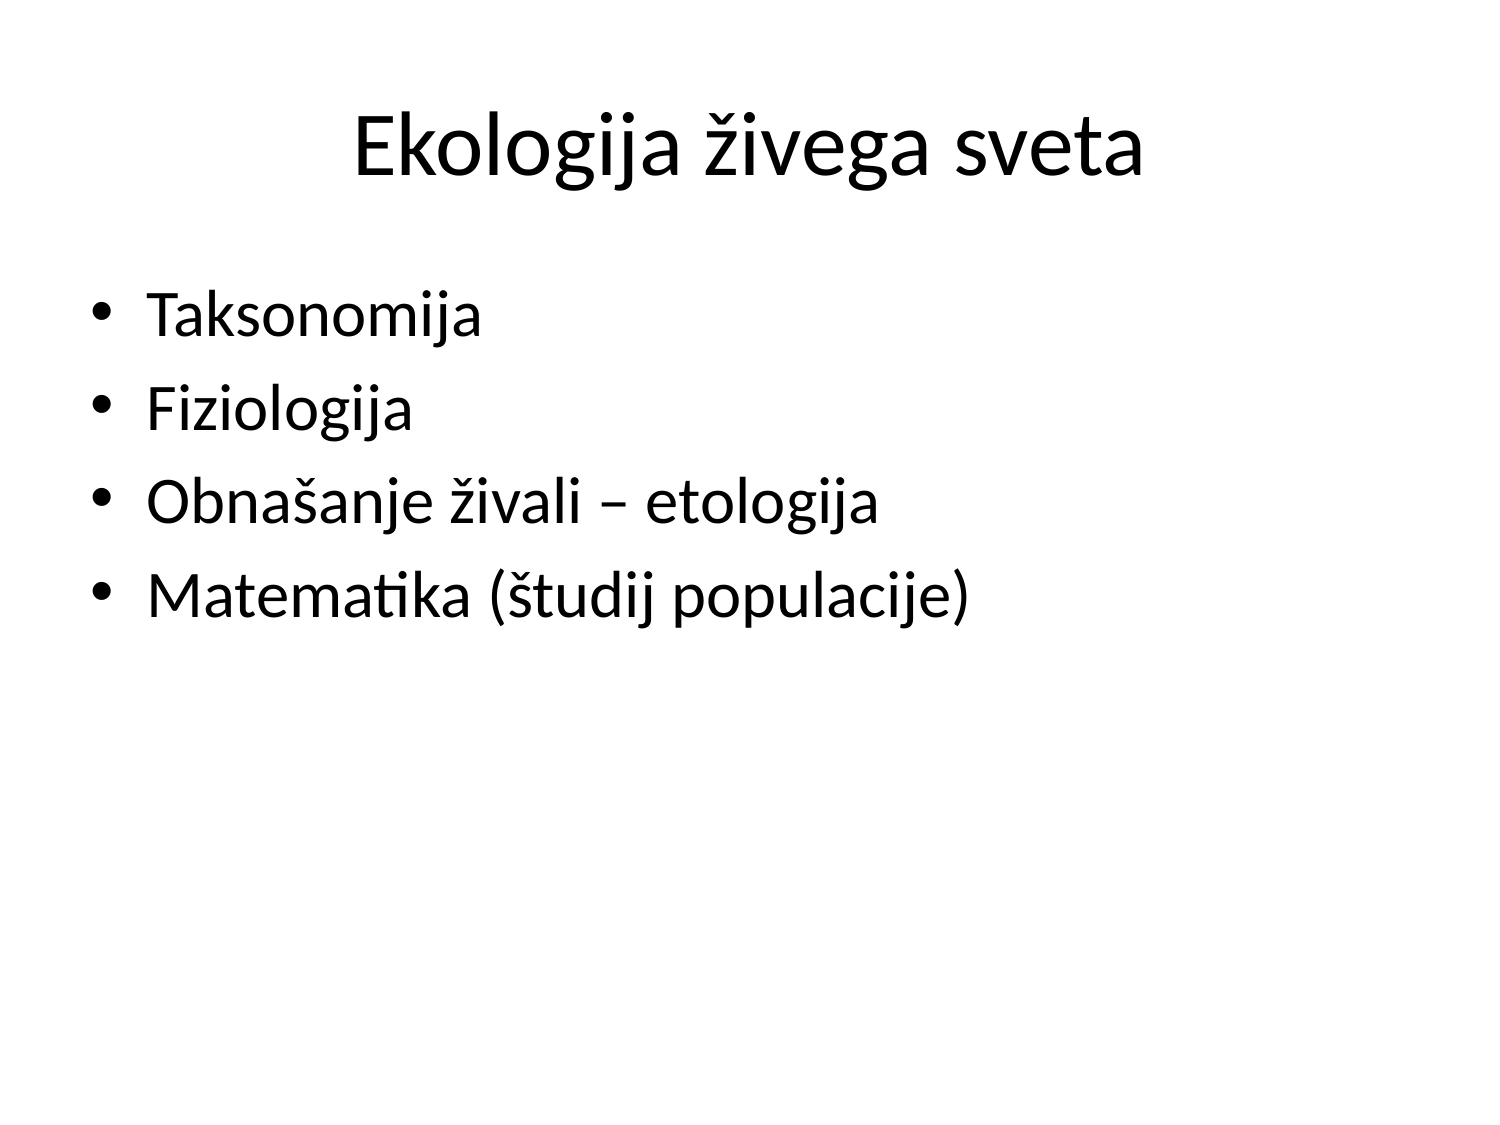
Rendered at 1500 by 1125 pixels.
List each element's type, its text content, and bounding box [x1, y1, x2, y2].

title Ekologija živega sveta [75, 45, 1425, 233]
list Taksonomija Fiziologija Obnašanje živali – etologija Matematika (študij populacije) [75, 262, 1425, 1005]
